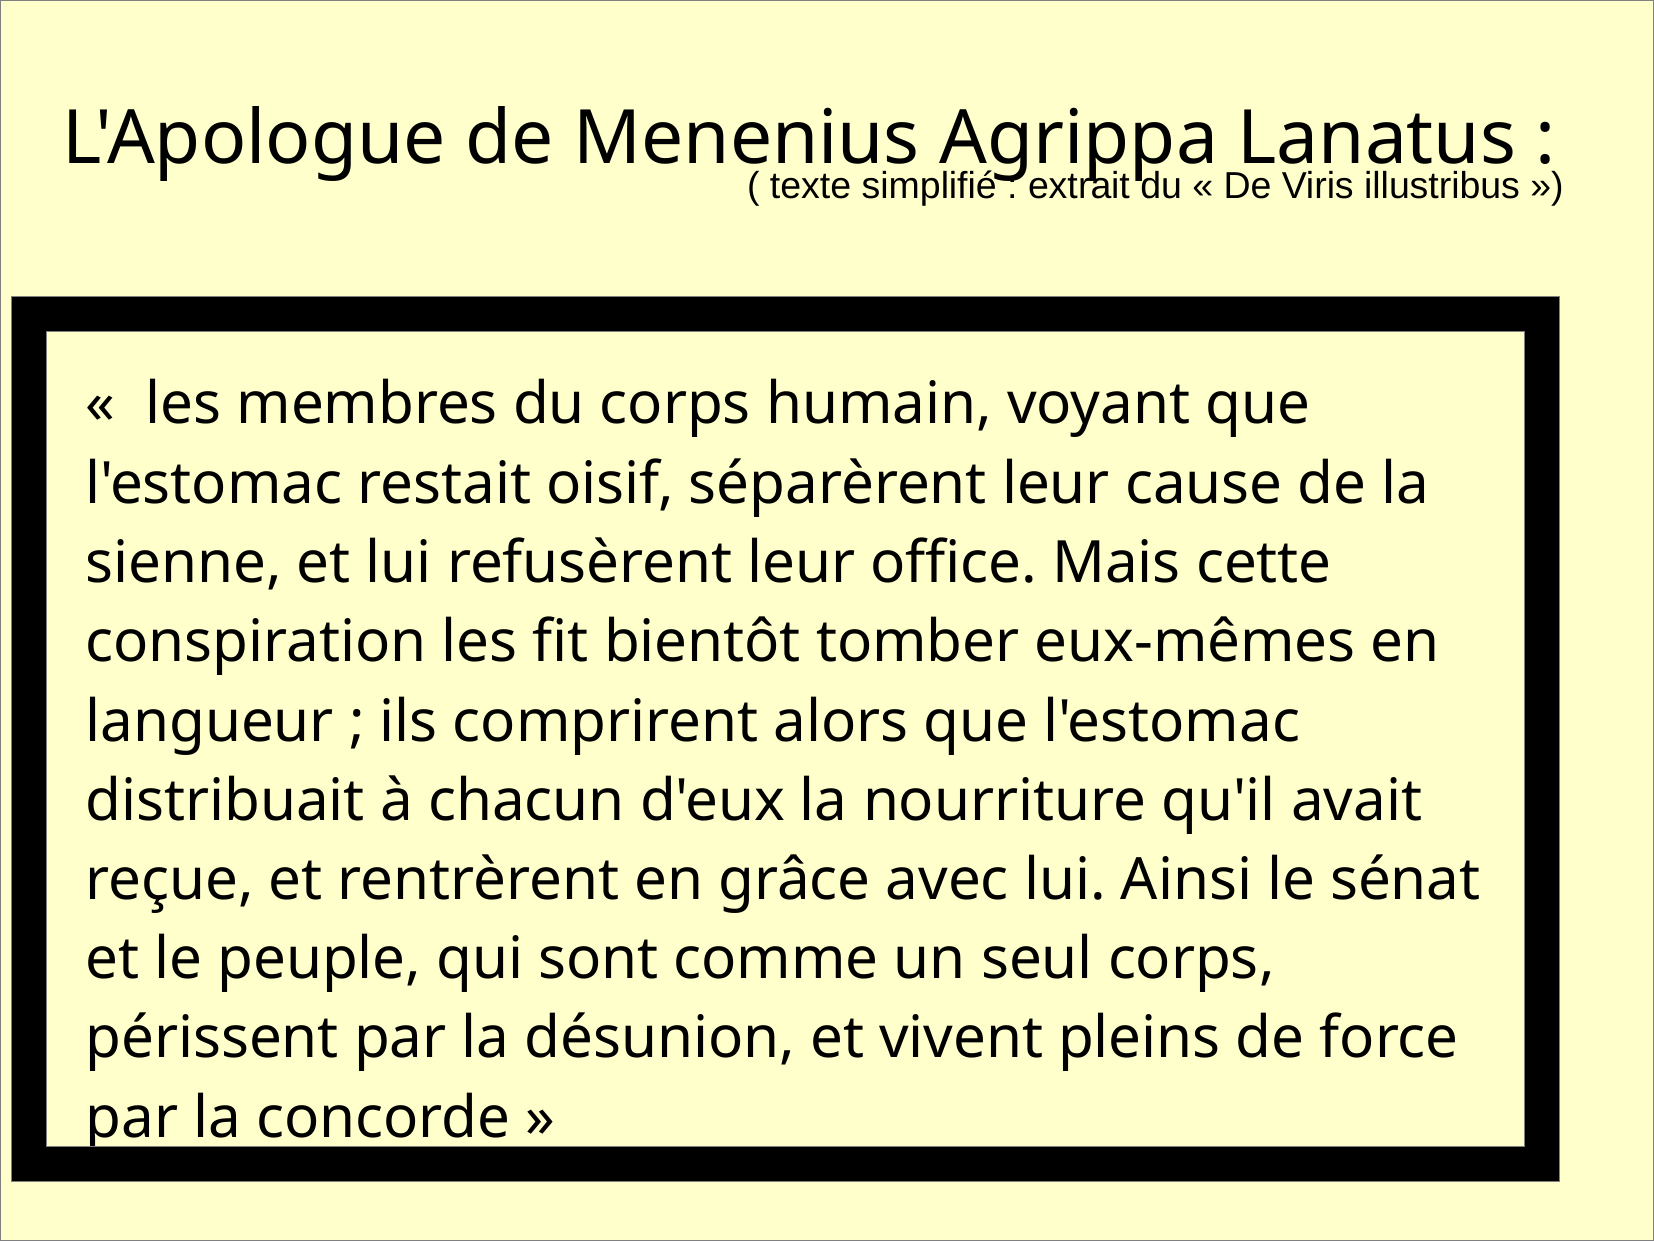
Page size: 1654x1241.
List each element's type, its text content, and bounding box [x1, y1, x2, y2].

text_box [0, 0, 1654, 1241]
text_box L'Apologue de Menenius Agrippa Lanatus : [47, 75, 1654, 178]
text_box ( texte simplifié : extrait du « De Viris illustribus ») [732, 157, 1630, 257]
text_box « les membres du corps humain, voyant que l'estomac restait oisif, séparèrent leur cause de la sienne, et lui refusèrent leur office. Mais cette conspiration les fit bientôt tomber eux-mêmes en langueur ; ils comprirent alors que l'estomac distribuait à chacun d'eux la nourriture qu'il avait reçue, et rentrèrent en grâce avec lui. Ainsi le sénat et le peuple, qui sont comme un seul corps, périssent par la désunion, et vivent pleins de force par la concorde » [70, 354, 1524, 1072]
